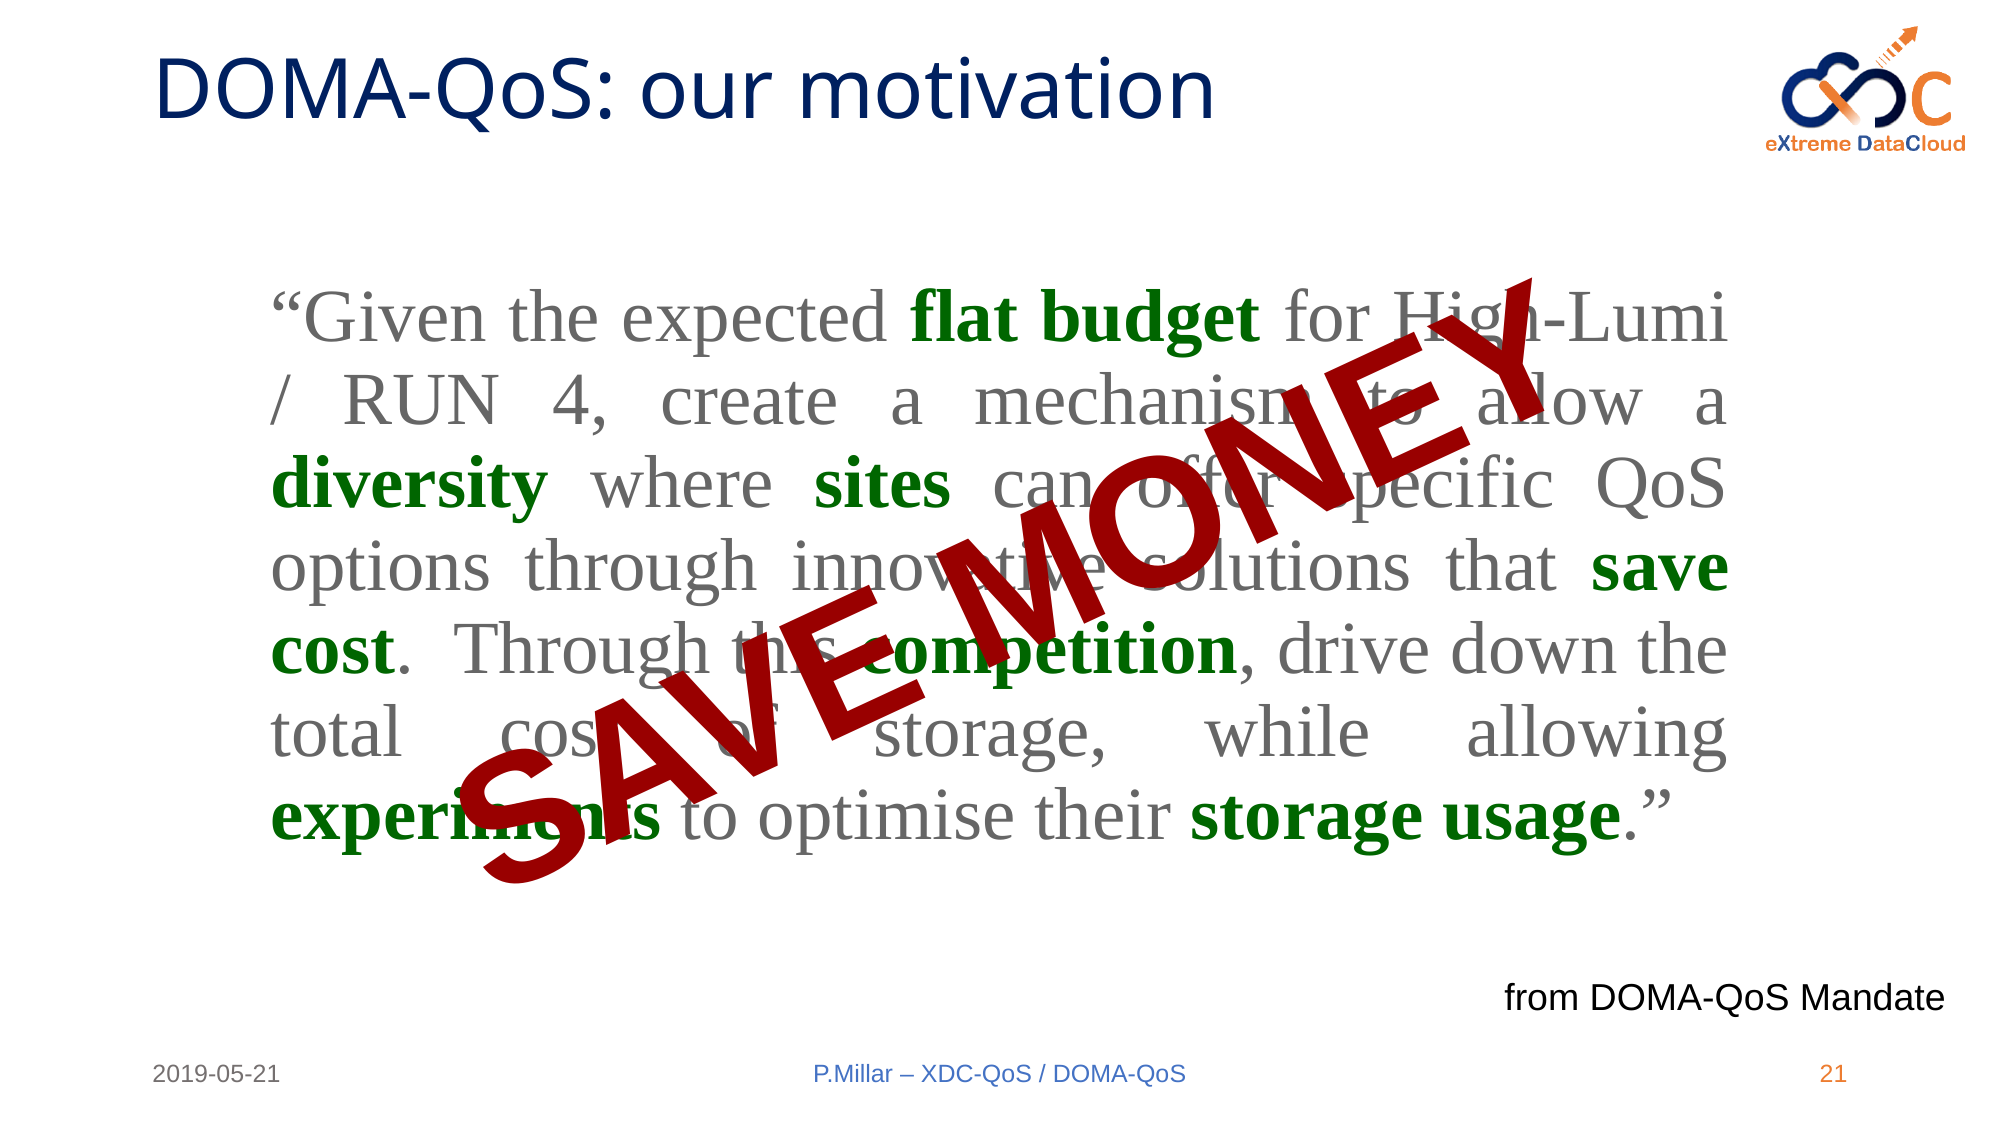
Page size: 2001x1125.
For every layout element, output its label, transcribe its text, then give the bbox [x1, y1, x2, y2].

footer P.Millar – XDC-QoS / DOMA-QoS [662, 1042, 1338, 1103]
slide_number 2019-05-21 [137, 1042, 588, 1103]
picture [1740, 18, 1985, 170]
text_box SAVE MONEY [211, 137, 1815, 1038]
text_box from DOMA-QoS Mandate [1240, 968, 1961, 1026]
title DOMA-QoS: our motivation [137, 18, 1777, 152]
text_box “Given the expected flat budget for High-Lumi / RUN 4, create a mechanism to allow a diversity where sites can offer specific QoS options through innovative solutions that save cost. Through this competition, drive down the total cost of storage, while allowing experiments to optimise their storage usage.” [429, 370, 1745, 981]
text_box “Given the expected flat budget for High-Lumi / RUN 4, create a mechanism to allow a diversity where sites can offer specific QoS options through innovative solutions that save cost. Through this competition, drive down the total cost of storage, while allowing experiments to optimise their storage usage.” [255, 267, 1440, 817]
slide_number <number> [1412, 1042, 1863, 1103]
